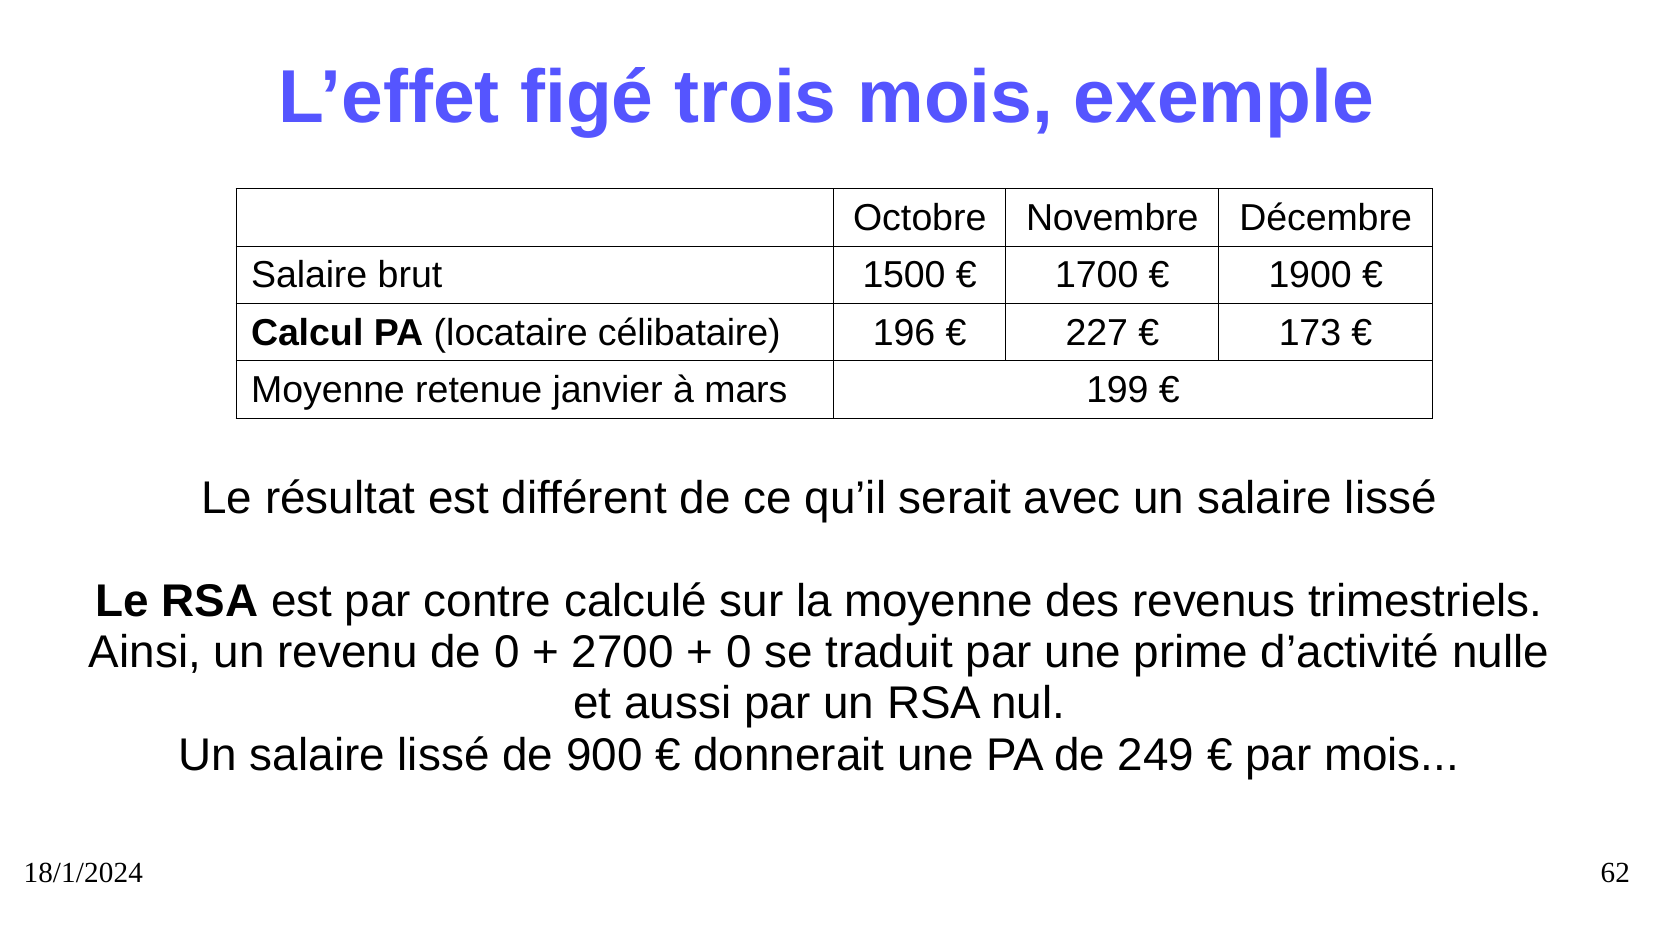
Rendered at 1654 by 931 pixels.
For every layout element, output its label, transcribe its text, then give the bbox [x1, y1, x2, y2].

text_box Le résultat est différent de ce qu’il serait avec un salaire lissé Le RSA est par contre calculé sur la moyenne des revenus trimestriels. Ainsi, un revenu de 0 + 2700 + 0 se traduit par une prime d’activité nulle et aussi par un RSA nul. Un salaire lissé de 900 € donnerait une PA de 249 € par mois... [35, 464, 1604, 857]
table_cell 1700 € [1006, 247, 1218, 303]
table_cell Salaire brut [237, 247, 833, 303]
table_cell 173 € [1219, 304, 1432, 360]
table_header Novembre [1006, 189, 1218, 246]
table_cell 227 € [1006, 304, 1218, 360]
table_cell 196 € [834, 304, 1005, 360]
table_cell Moyenne retenue janvier à mars [237, 361, 833, 418]
table_cell 199 € [834, 361, 1432, 418]
title L’effet figé trois mois, exemple [82, 37, 1571, 156]
table_header Octobre [834, 189, 1005, 246]
table_cell Calcul PA (locataire célibataire) [237, 304, 833, 360]
table_header Décembre [1219, 189, 1432, 246]
table_cell 1500 € [834, 247, 1005, 303]
table_cell 1900 € [1219, 247, 1432, 303]
table_header [237, 189, 833, 246]
